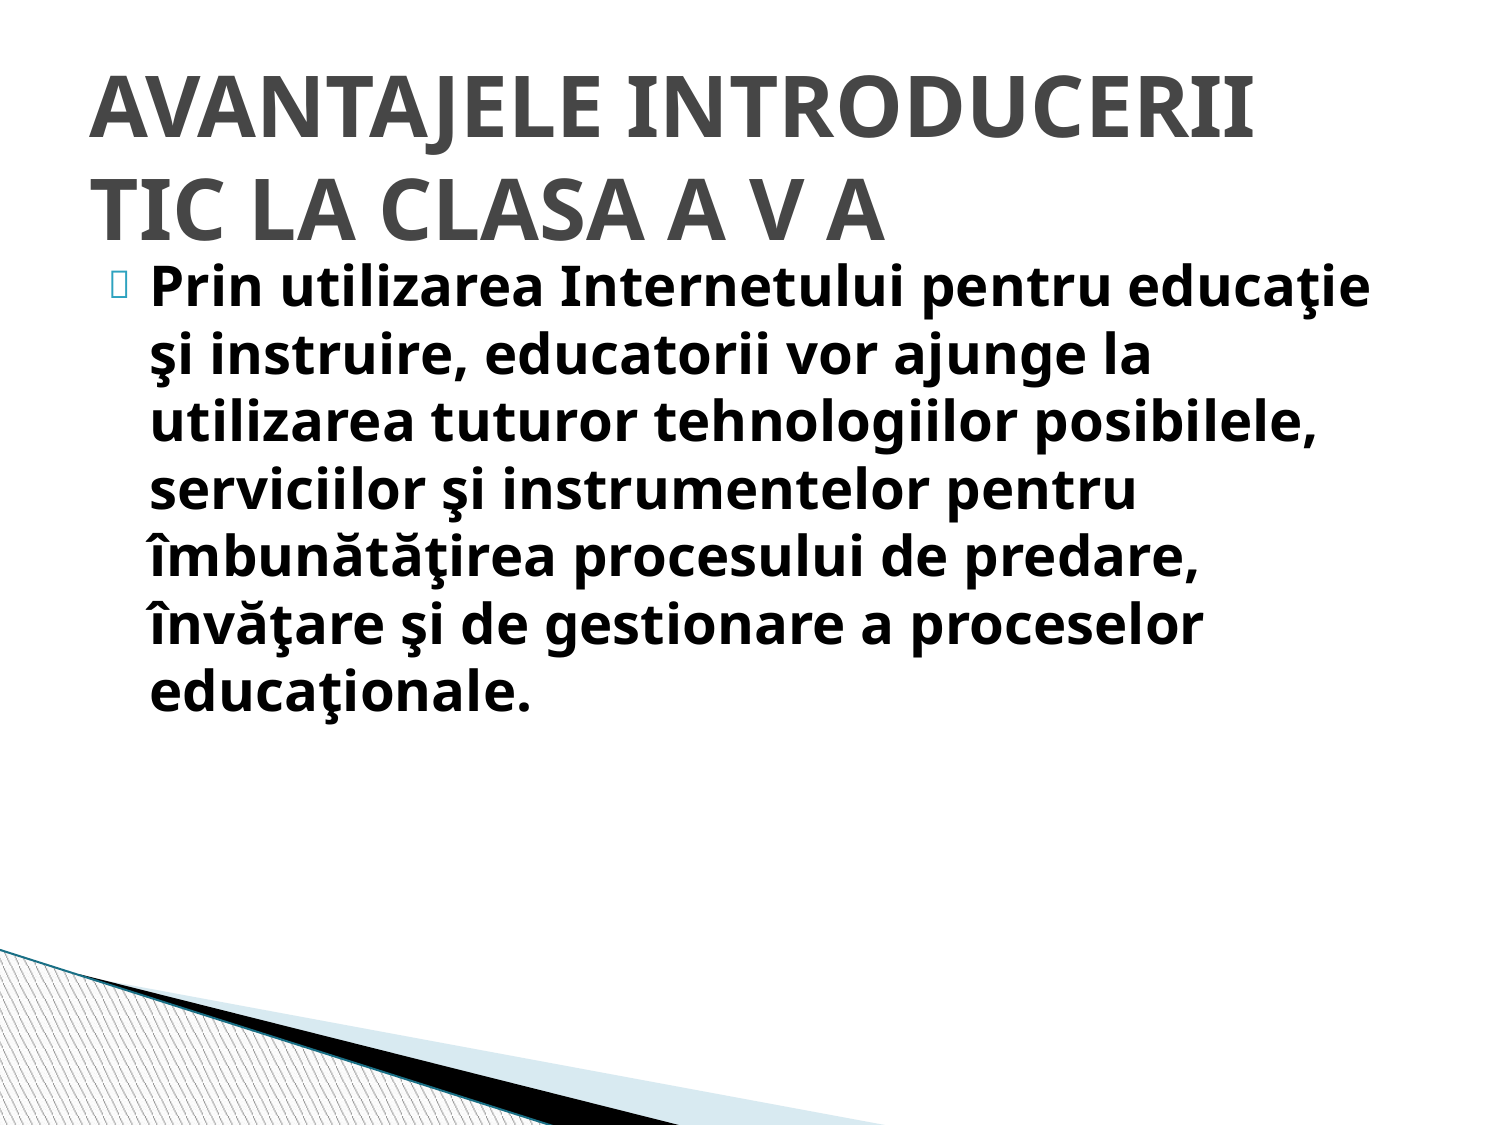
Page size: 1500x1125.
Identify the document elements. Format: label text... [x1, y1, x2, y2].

picture [0, 952, 543, 1125]
title AVANTAJELE INTRODUCERII TIC LA CLASA A V A [75, 45, 1425, 233]
list Prin utilizarea Internetului pentru educaţie şi instruire, educatorii vor ajunge la utilizarea tuturor tehnologiilor posibilele, serviciilor şi instrumentelor pentru îmbunătăţirea procesului de predare, învăţare şi de gestionare a proceselor educaţionale. [75, 243, 1425, 986]
